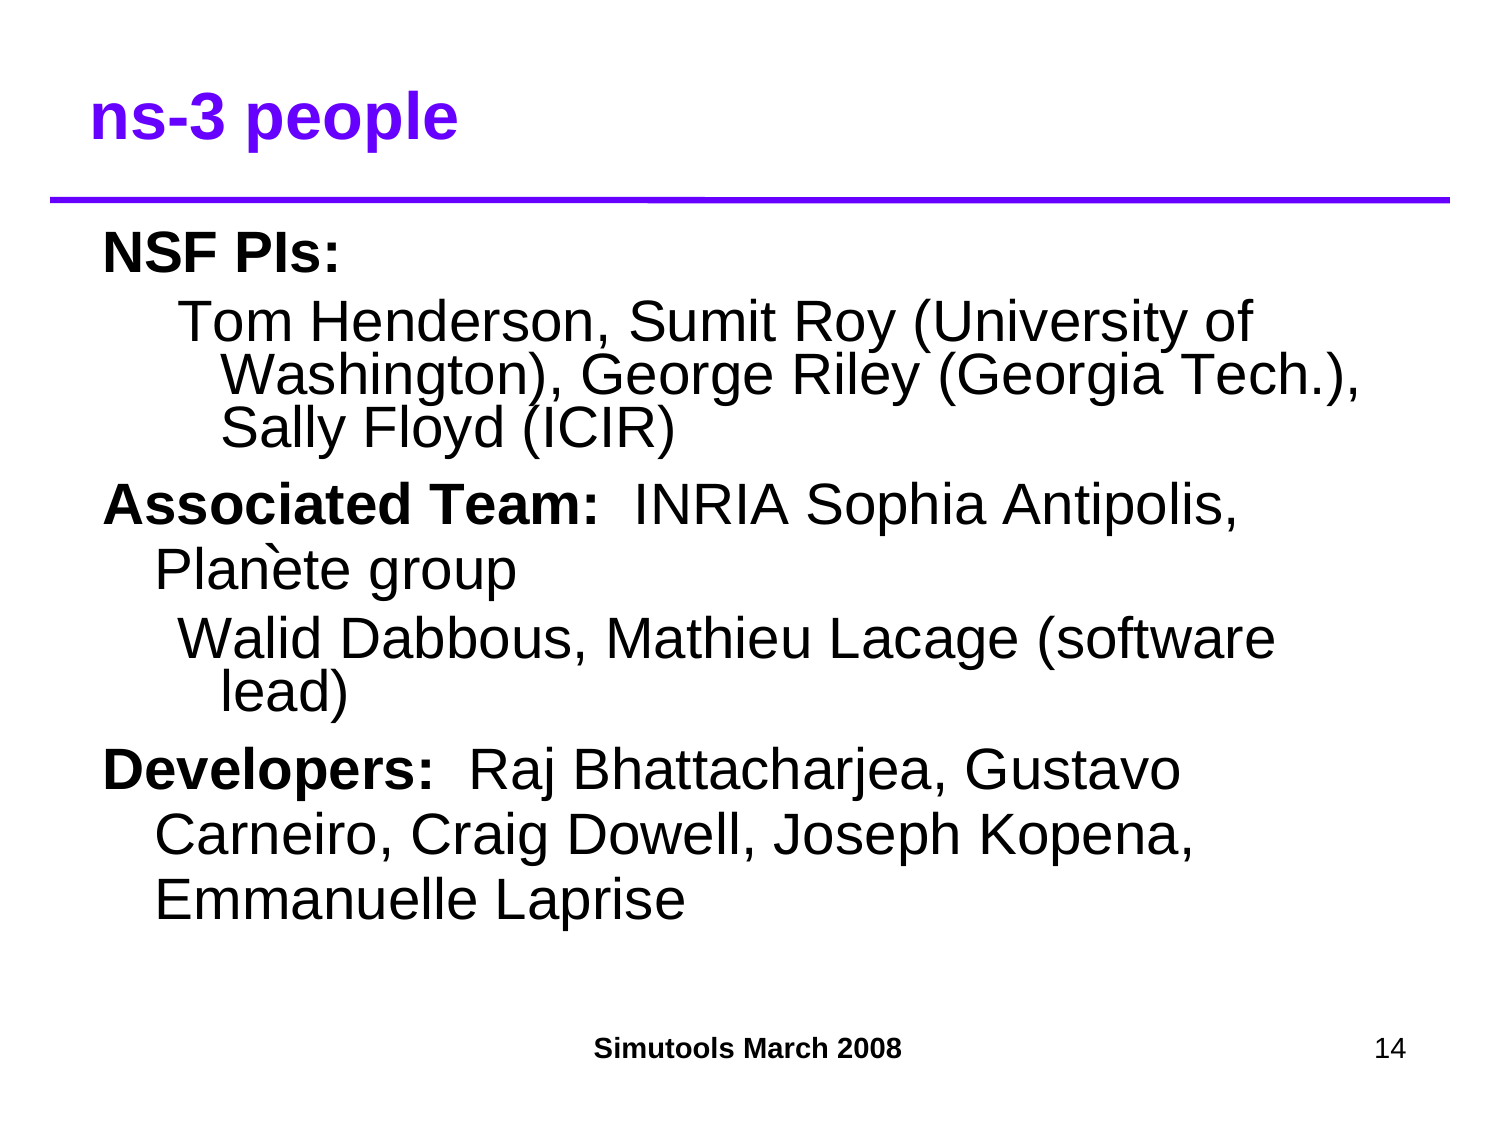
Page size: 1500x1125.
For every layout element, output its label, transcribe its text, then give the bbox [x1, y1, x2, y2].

text_box ` [248, 547, 301, 610]
list NSF PIs: Tom Henderson, Sumit Roy (University of Washington), George Riley (Georgia Tech.), Sally Floyd (ICIR) Associated Team: INRIA Sophia Antipolis, Planete group Walid Dabbous, Mathieu Lacage (software lead) Developers: Raj Bhattacharjea, Gustavo Carneiro, Craig Dowell, Joseph Kopena, Emmanuelle Laprise [87, 212, 1438, 991]
title ns-3 people [75, 45, 1426, 188]
